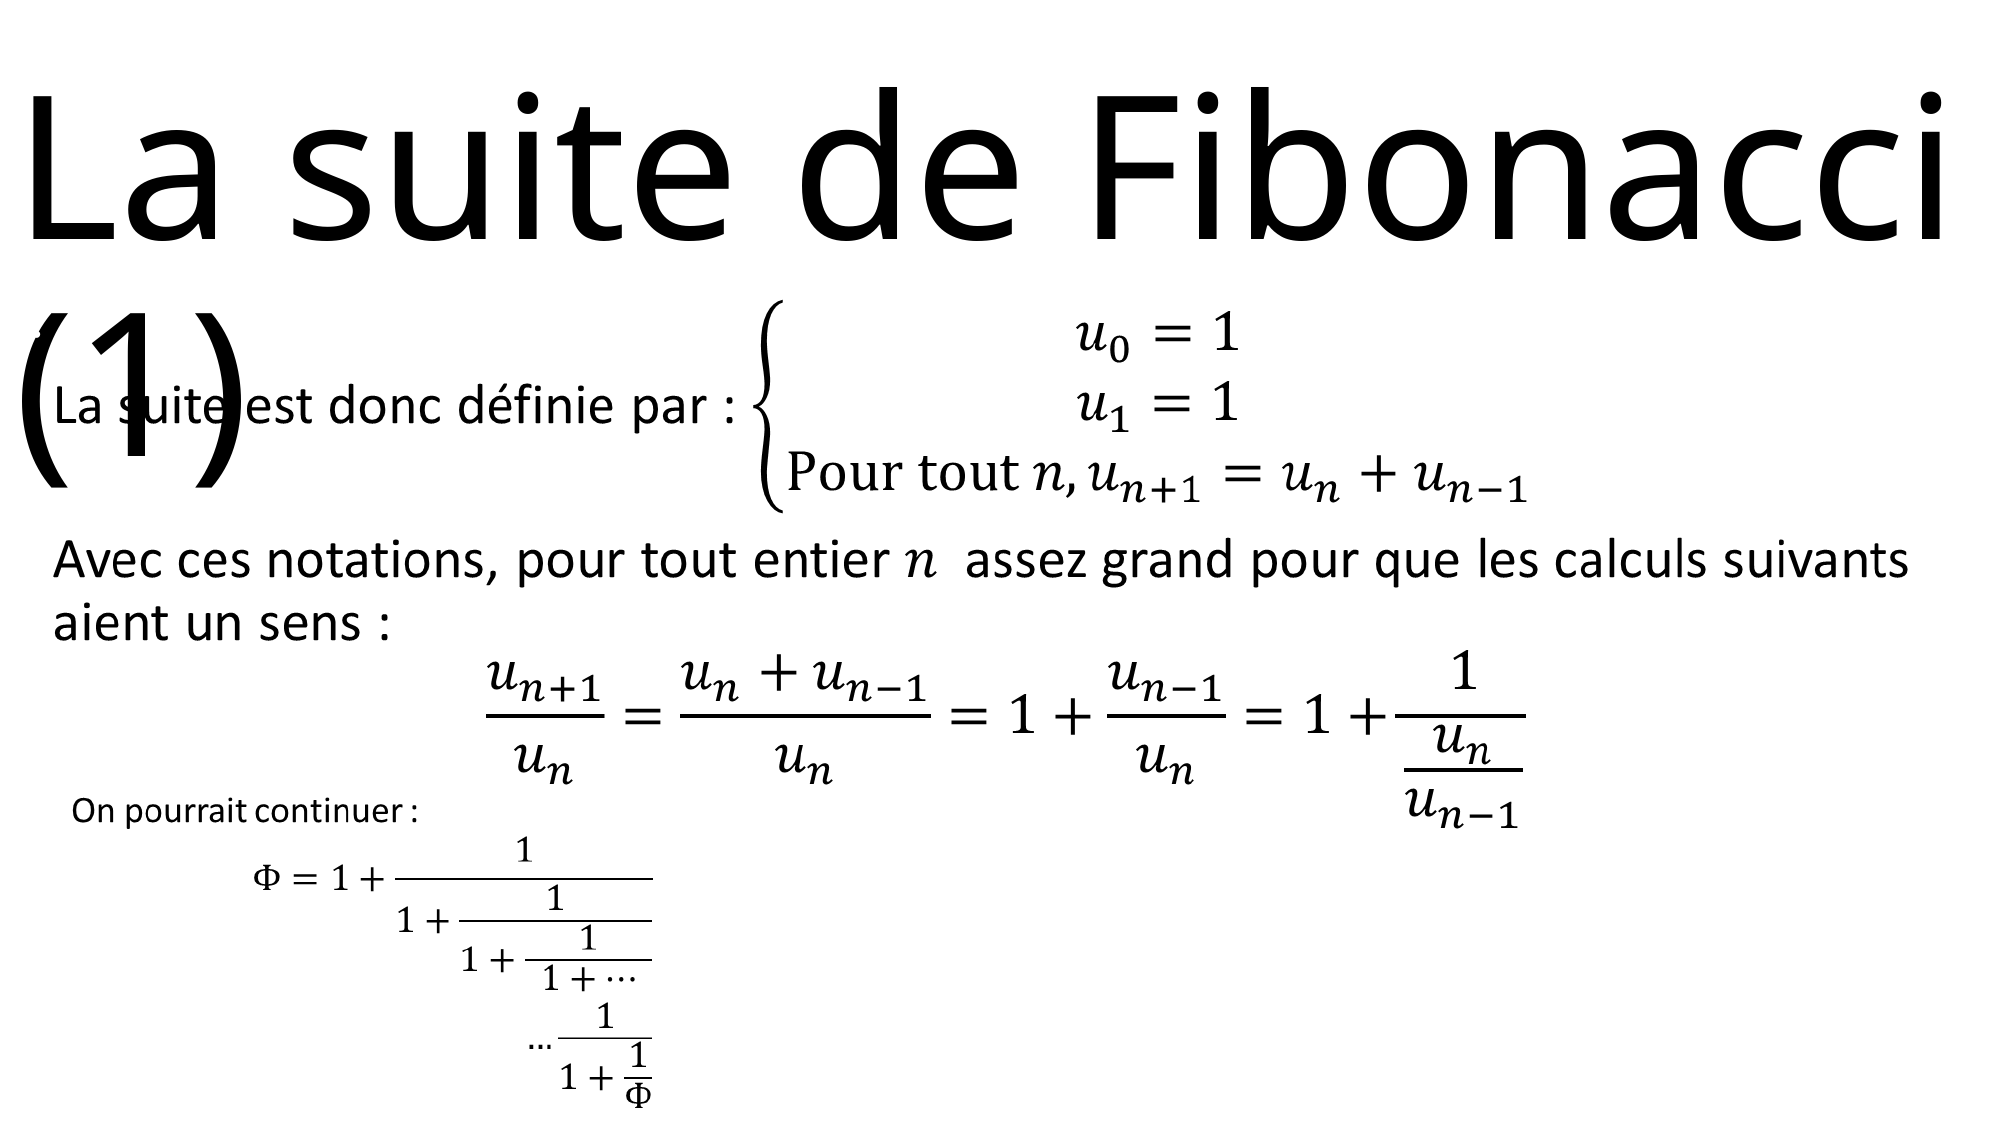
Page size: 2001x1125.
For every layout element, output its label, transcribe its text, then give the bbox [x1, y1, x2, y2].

text_box [47, 775, 848, 1125]
list [17, 299, 1975, 858]
title La suite de Fibonacci (1) [0, 59, 2000, 278]
